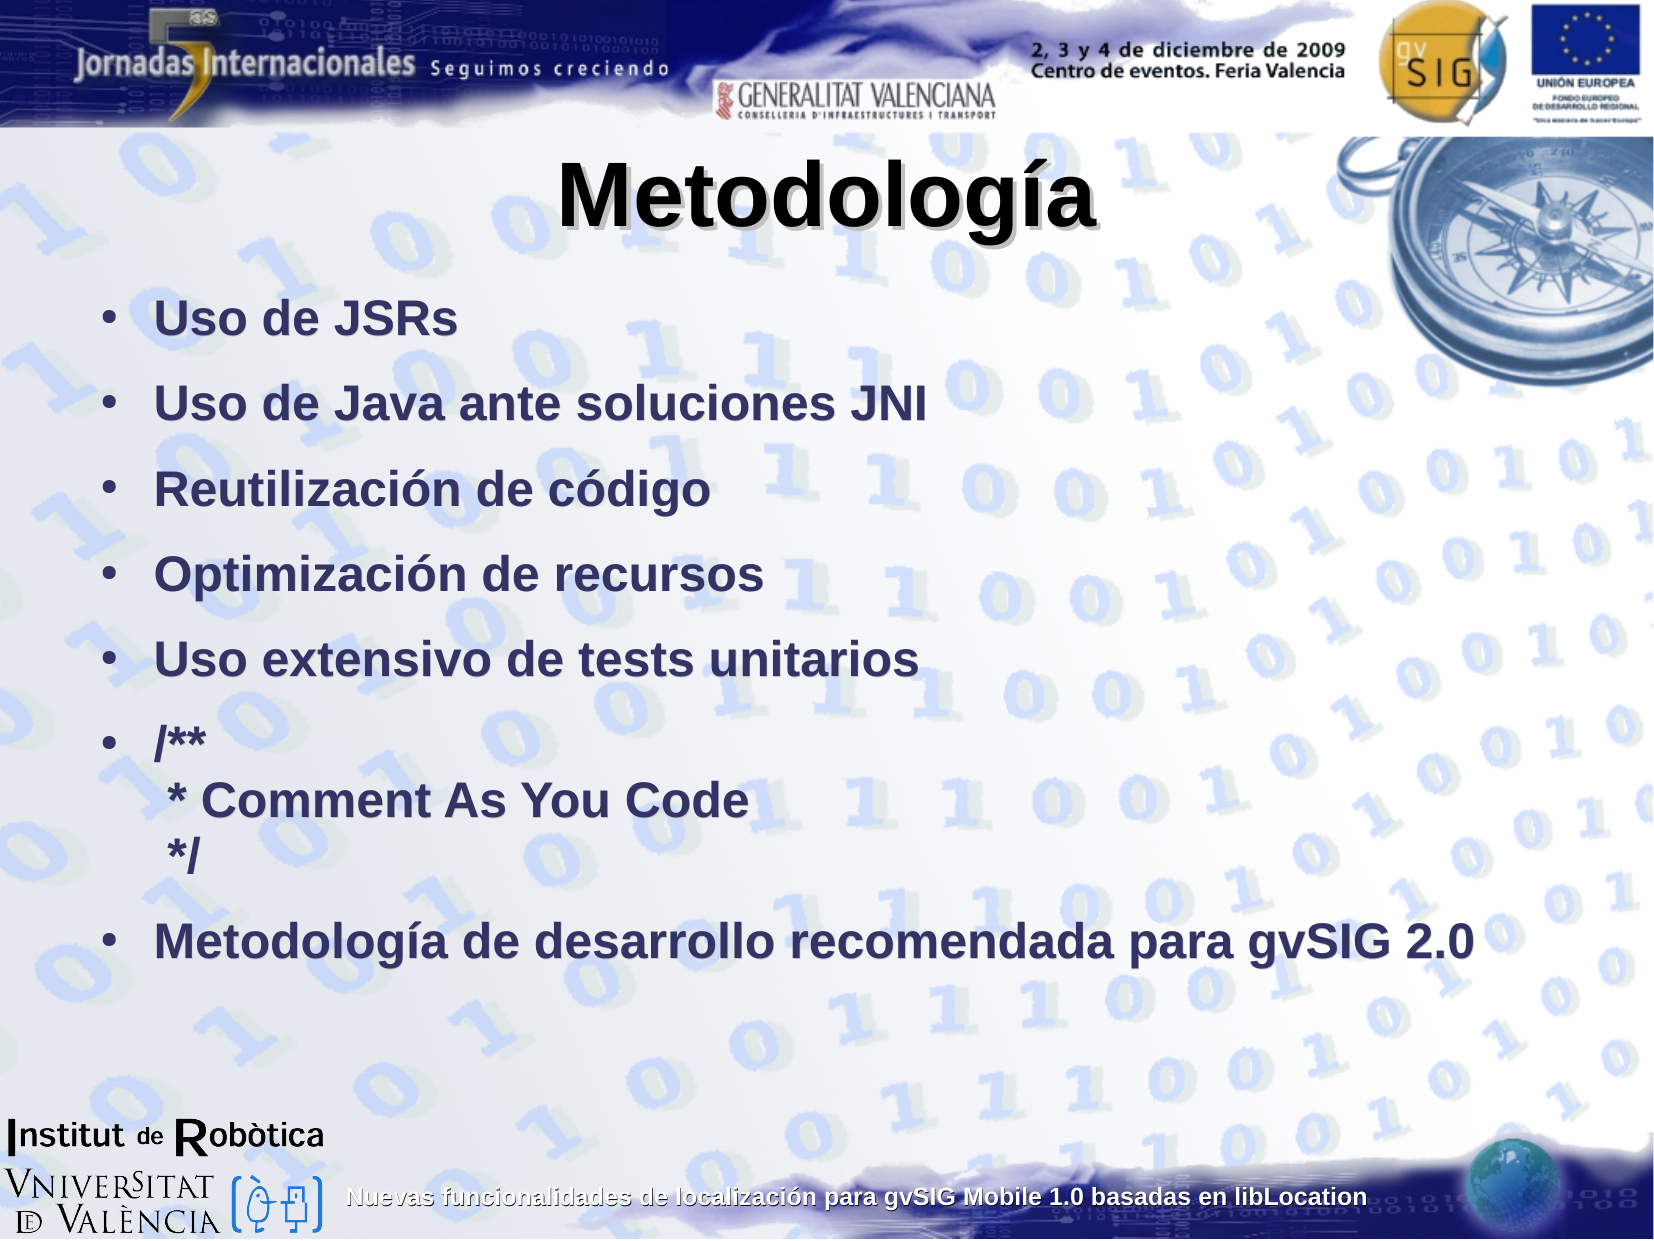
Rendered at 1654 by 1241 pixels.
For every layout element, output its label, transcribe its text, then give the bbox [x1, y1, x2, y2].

list Uso de JSRs Uso de Java ante soluciones JNI Reutilización de código Optimización de recursos Uso extensivo de tests unitarios /** * Comment As You Code */ Metodología de desarrollo recomendada para gvSIG 2.0 [82, 290, 1571, 1109]
title Metodología [82, 90, 1571, 290]
picture [0, 0, 1654, 1239]
